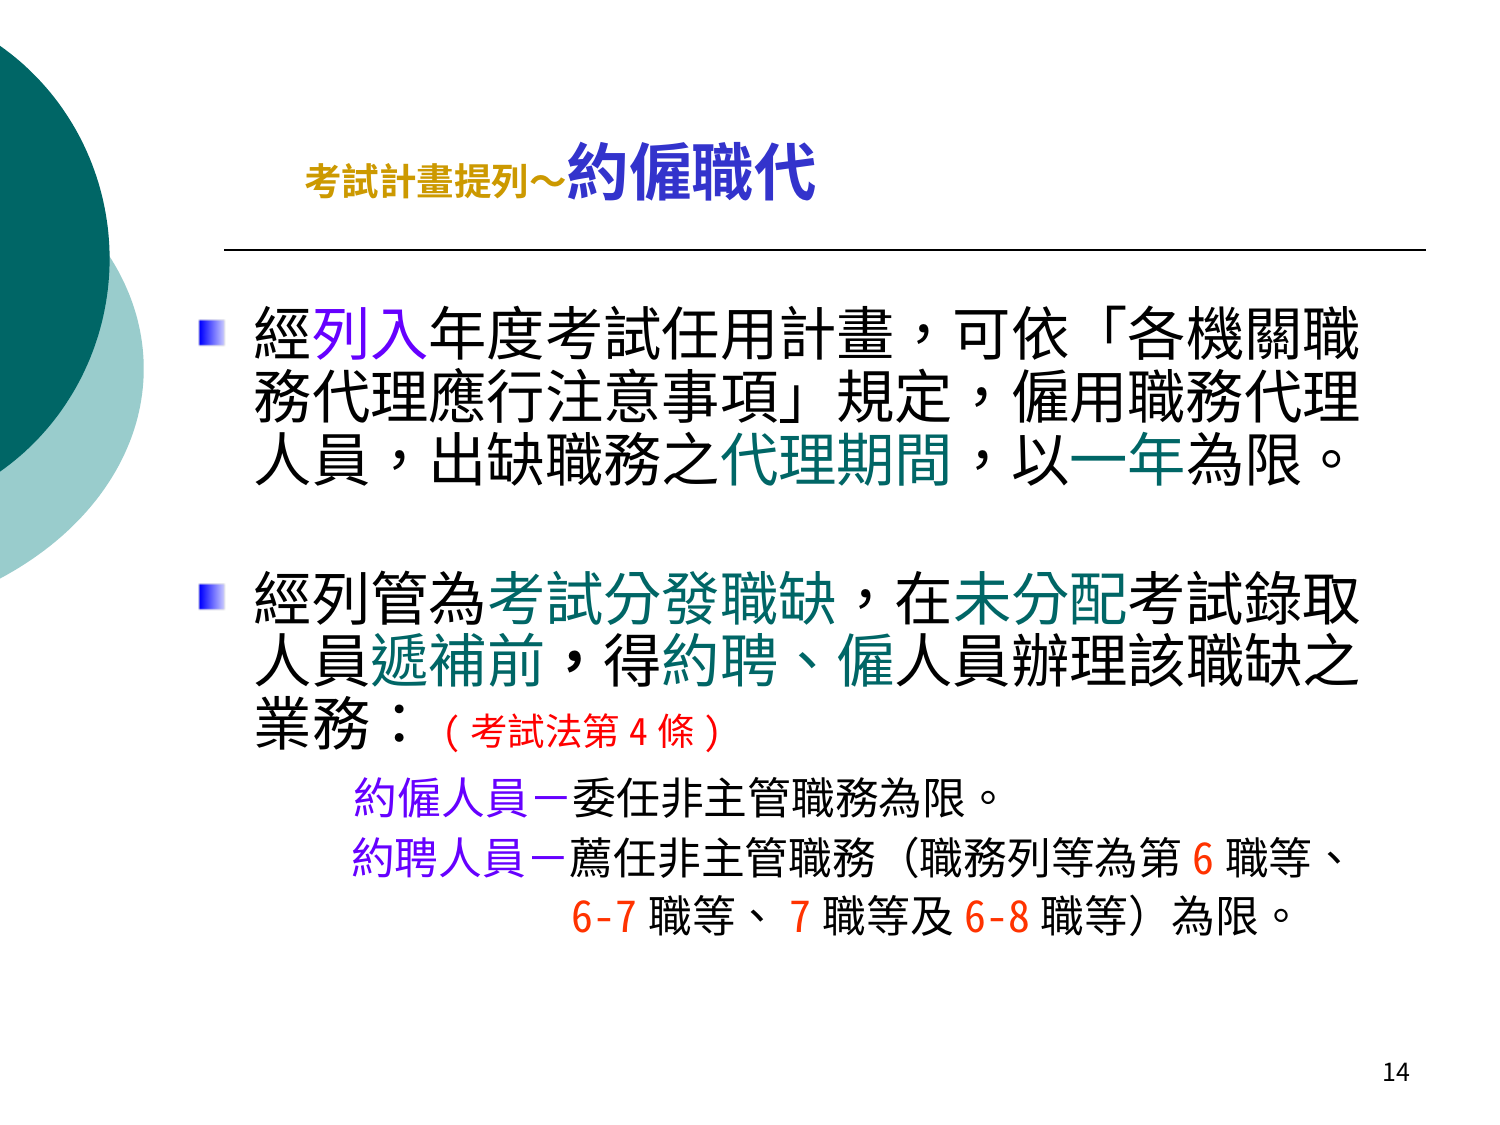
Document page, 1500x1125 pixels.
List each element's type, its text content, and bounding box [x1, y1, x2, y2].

list 經列入年度考試任用計畫，可依「各機關職務代理應行注意事項」規定，僱用職務代理人員，出缺職務之代理期間，以一年為限。 經列管為考試分發職缺，在未分配考試錄取人員遞補前，得約聘、僱人員辦理該職缺之業務：(考試法第4條) 約僱人員－委任非主管職務為限。 約聘人員－薦任非主管職務（職務列等為第6職等、 6-7職等、7職等及6-8職等）為限。 [183, 297, 1400, 988]
text_box 考試計畫提列～約僱職代 [289, 125, 1046, 216]
